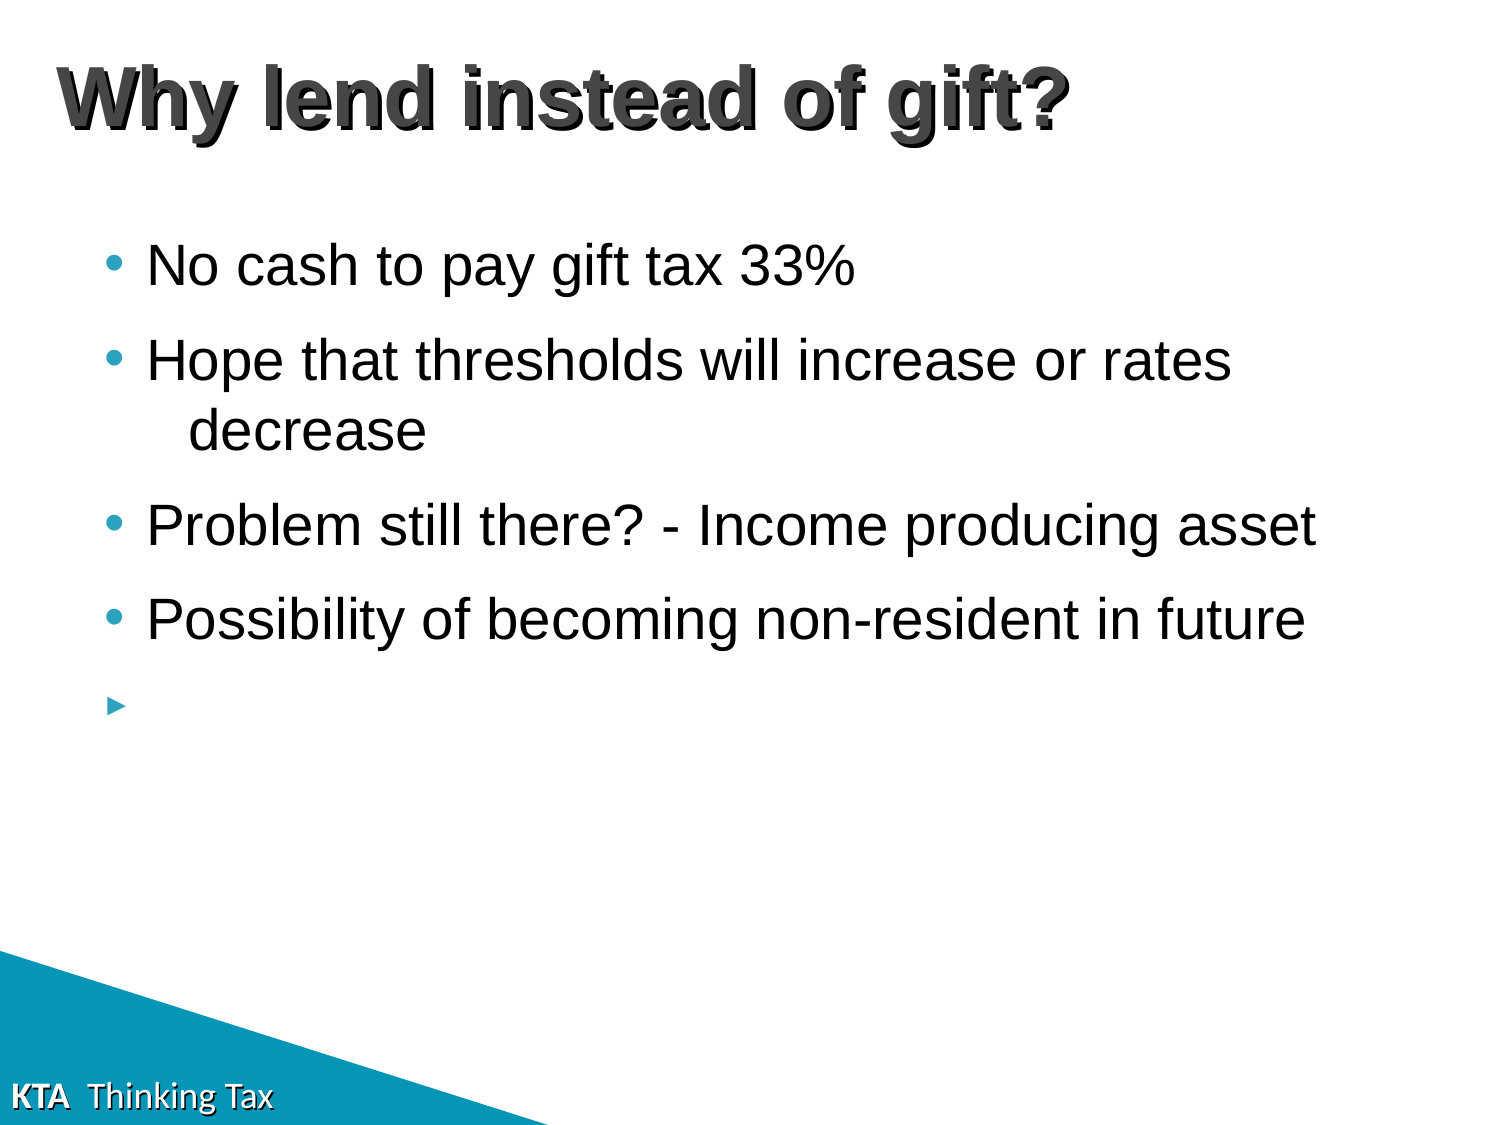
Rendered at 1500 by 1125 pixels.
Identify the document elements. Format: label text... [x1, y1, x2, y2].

list No cash to pay gift tax 33% Hope that thresholds will increase or rates decrease Problem still there? - Income producing asset Possibility of becoming non-resident in future [53, 219, 1404, 963]
title Why lend instead of gift? [41, 0, 1392, 187]
